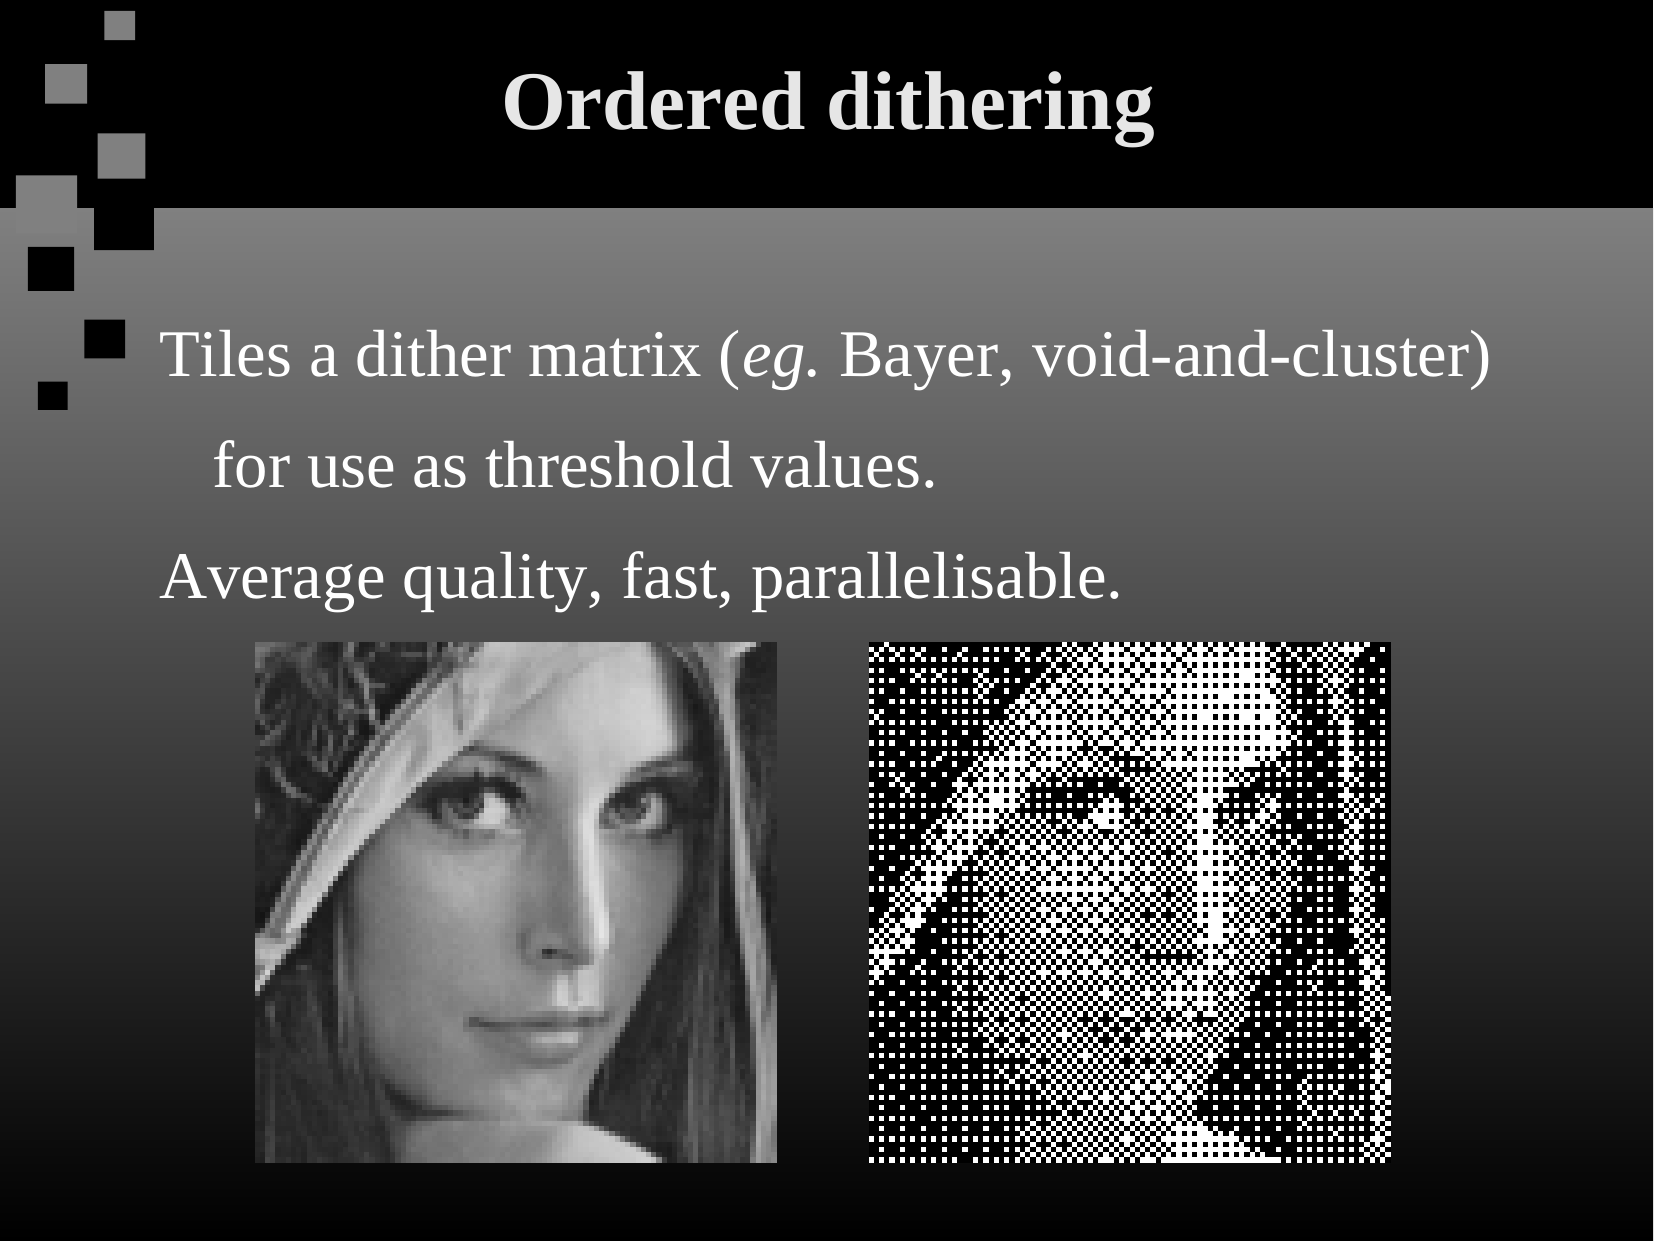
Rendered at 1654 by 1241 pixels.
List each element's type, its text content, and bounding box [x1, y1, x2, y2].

list Tiles a dither matrix (eg. Bayer, void-and-cluster) for use as threshold values. Average quality, fast, parallelisable. [141, 279, 1532, 1183]
picture [869, 642, 1391, 1164]
picture [255, 642, 777, 1164]
title Ordered dithering [90, 0, 1567, 204]
